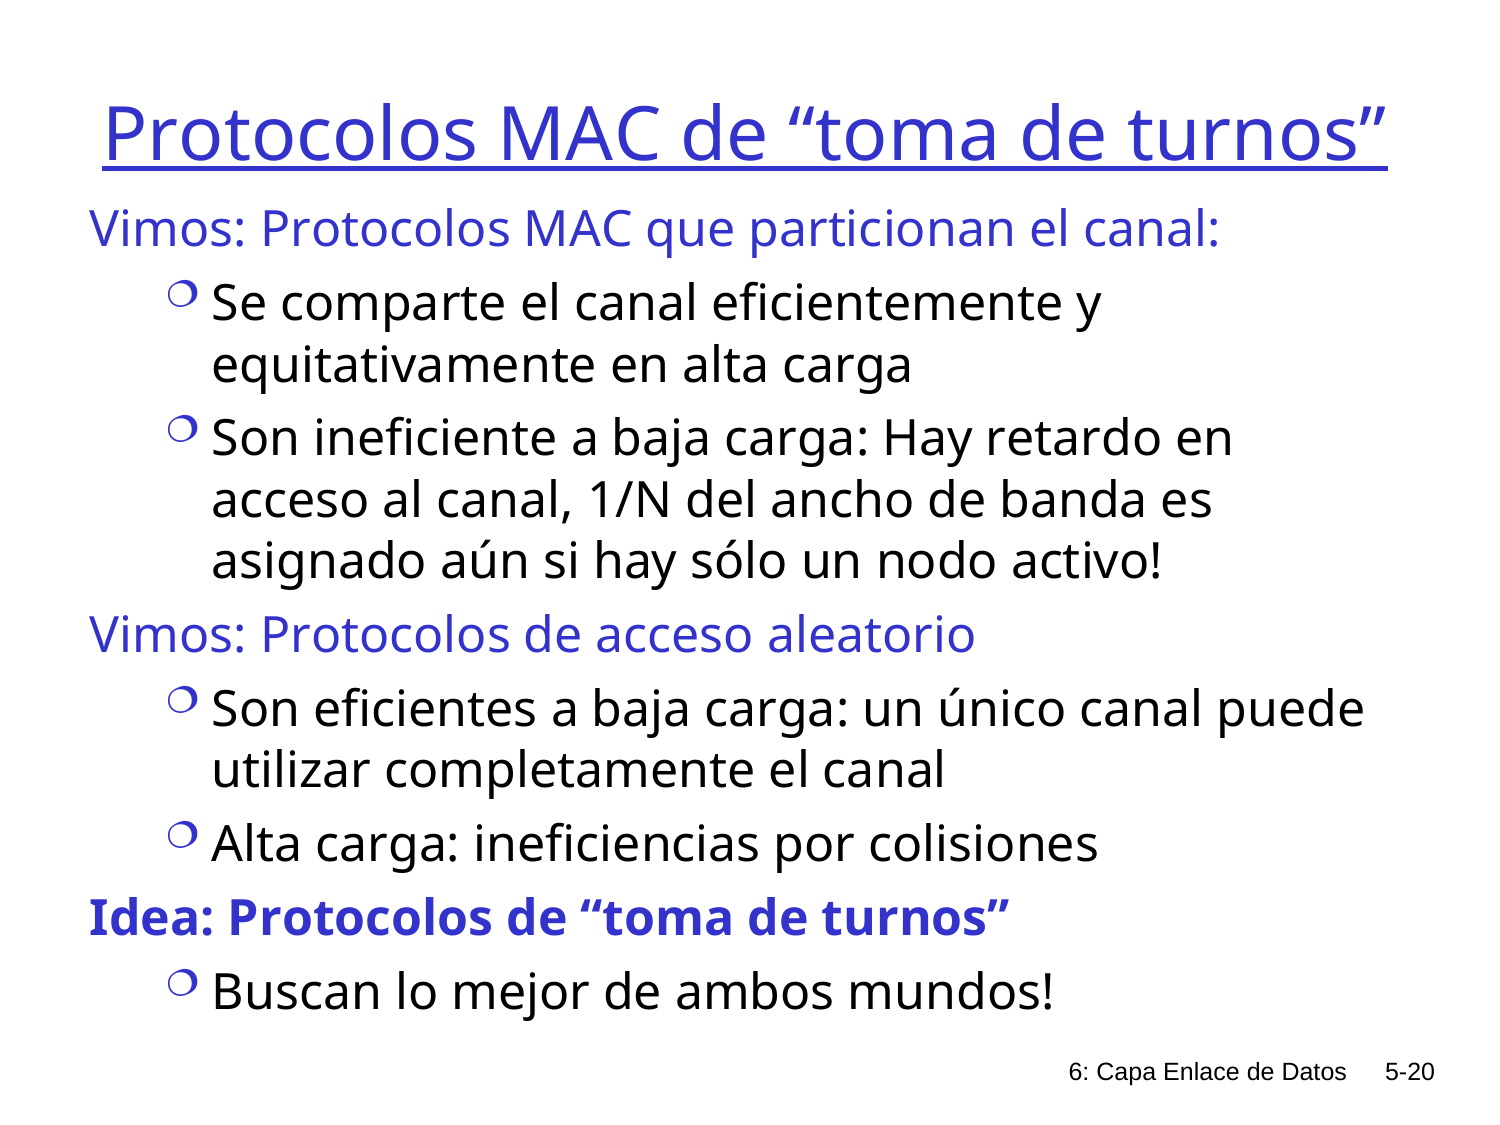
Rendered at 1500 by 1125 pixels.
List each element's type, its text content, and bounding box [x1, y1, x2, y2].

title Protocolos MAC de “toma de turnos” [87, 37, 1423, 225]
list Vimos: Protocolos MAC que particionan el canal: Se comparte el canal eficientemente y equitativamente en alta carga Son ineficiente a baja carga: Hay retardo en acceso al canal, 1/N del ancho de banda es asignado aún si hay sólo un nodo activo! Vimos: Protocolos de acceso aleatorio Son eficientes a baja carga: un único canal puede utilizar completamente el canal Alta carga: ineficiencias por colisiones Idea: Protocolos de “toma de turnos” Buscan lo mejor de ambos mundos! [75, 189, 1388, 953]
